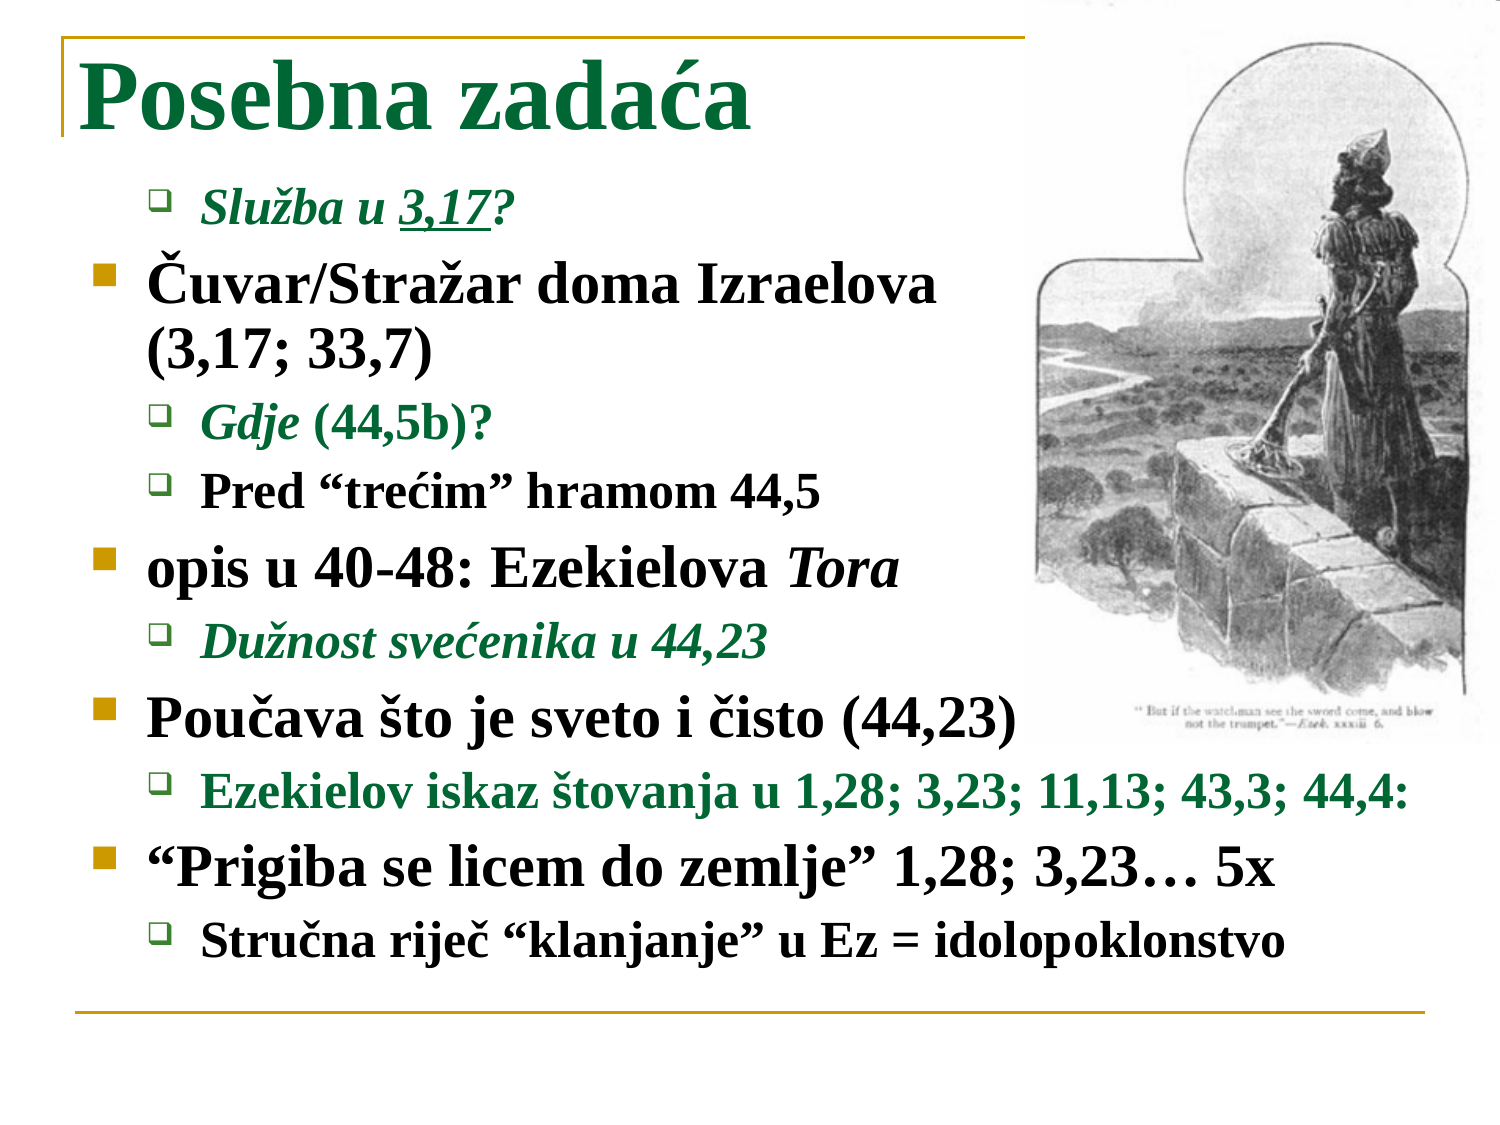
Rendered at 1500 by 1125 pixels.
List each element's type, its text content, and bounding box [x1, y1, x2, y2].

picture [1025, 0, 1500, 744]
list Služba u 3,17? Čuvar/Stražar doma Izraelova (3,17; 33,7) Gdje (44,5b)? Pred “trećim” hramom 44,5 opis u 40-48: Ezekielova Tora Dužnost svećenika u 44,23 Poučava što je sveto i čisto (44,23) Ezekielov iskaz štovanja u 1,28; 3,23; 11,13; 43,3; 44,4: “Prigiba se licem do zemlje” 1,28; 3,23… 5x Stručna riječ “klanjanje” u Ez = idolopoklonstvo [75, 172, 1447, 1006]
title Posebna zadaća [63, 21, 1025, 209]
